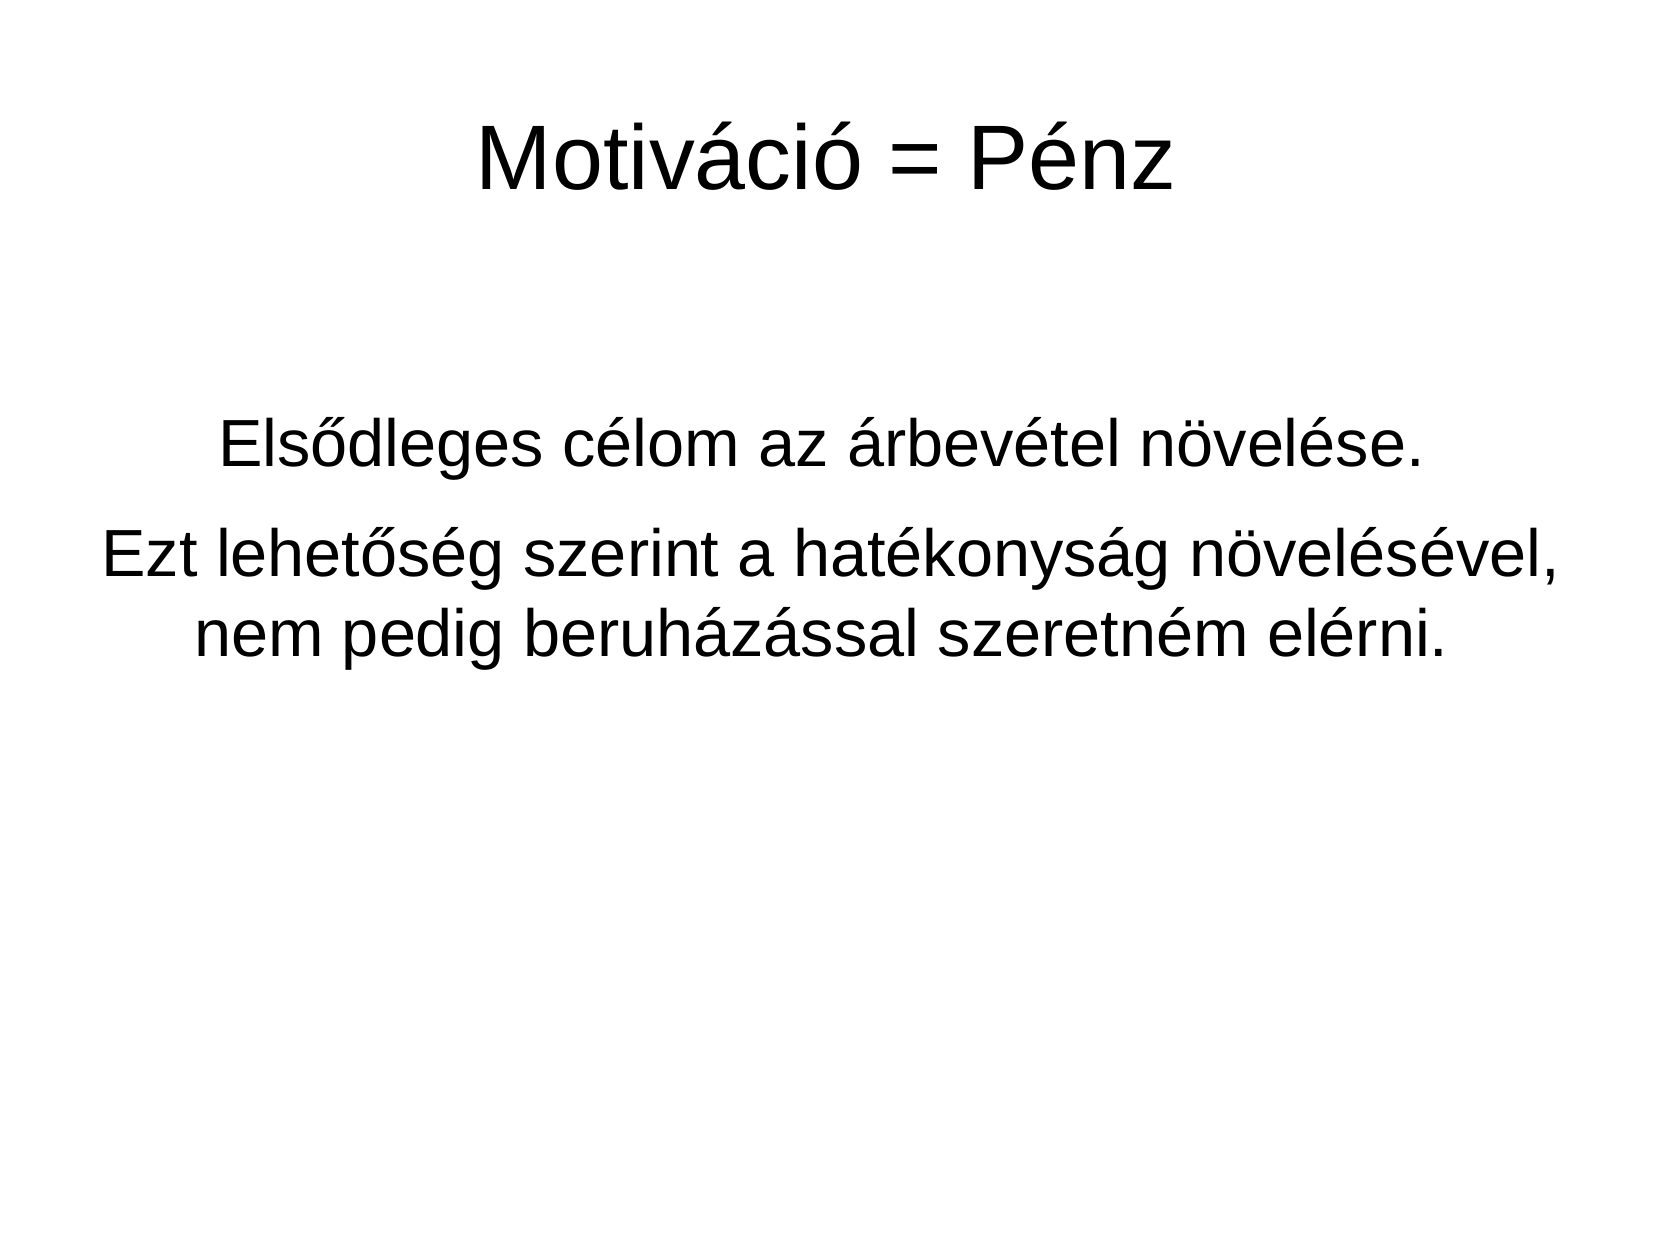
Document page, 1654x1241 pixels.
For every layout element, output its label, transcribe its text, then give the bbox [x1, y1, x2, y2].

list Elsődleges célom az árbevétel növelése. Ezt lehetőség szerint a hatékonyság növelésével, nem pedig beruházással szeretném elérni. [82, 290, 1571, 1010]
title Motiváció = Pénz [82, 49, 1571, 257]
